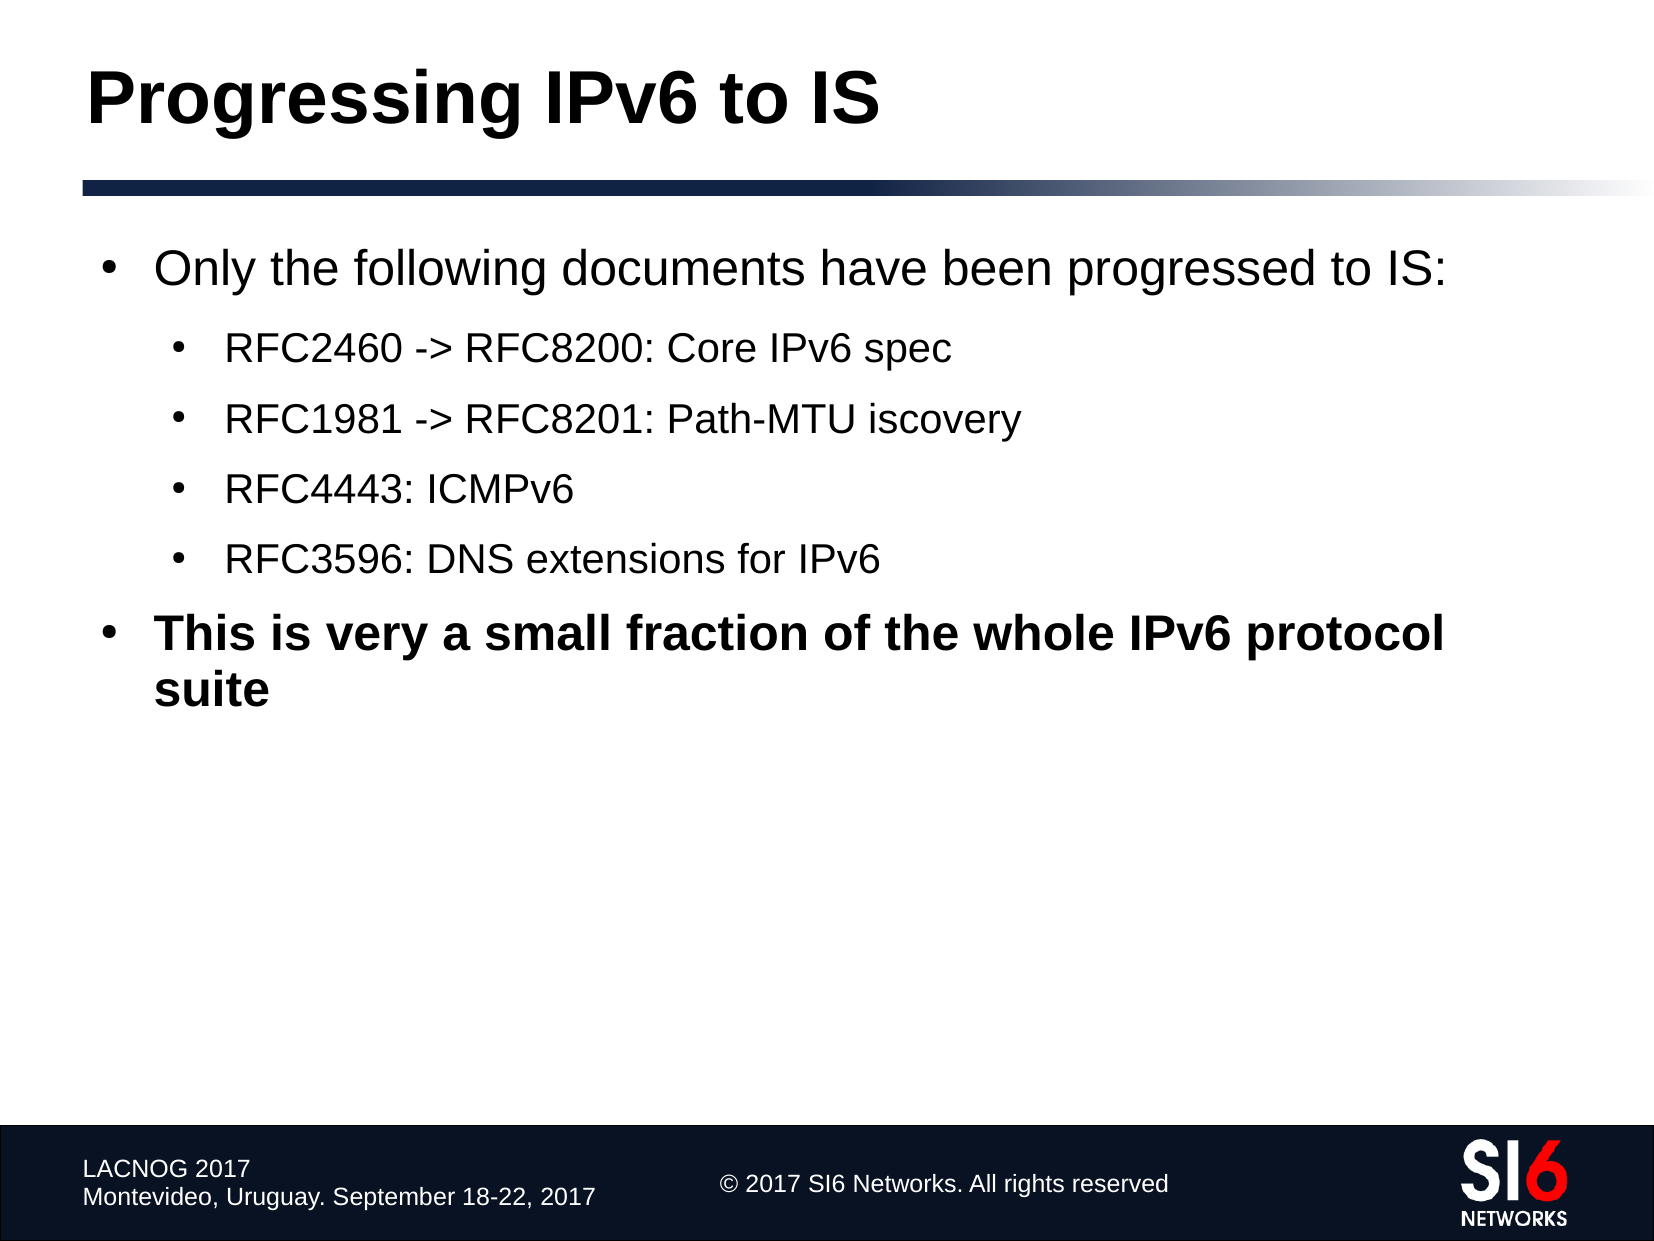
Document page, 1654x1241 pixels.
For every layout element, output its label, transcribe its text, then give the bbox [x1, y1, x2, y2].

list Only the following documents have been progressed to IS: RFC2460 -> RFC8200: Core IPv6 spec RFC1981 -> RFC8201: Path-MTU iscovery RFC4443: ICMPv6 RFC3596: DNS extensions for IPv6 This is very a small fraction of the whole IPv6 protocol suite [82, 240, 1571, 1059]
title Progressing IPv6 to IS [86, 30, 1576, 166]
picture [1461, 1139, 1567, 1226]
